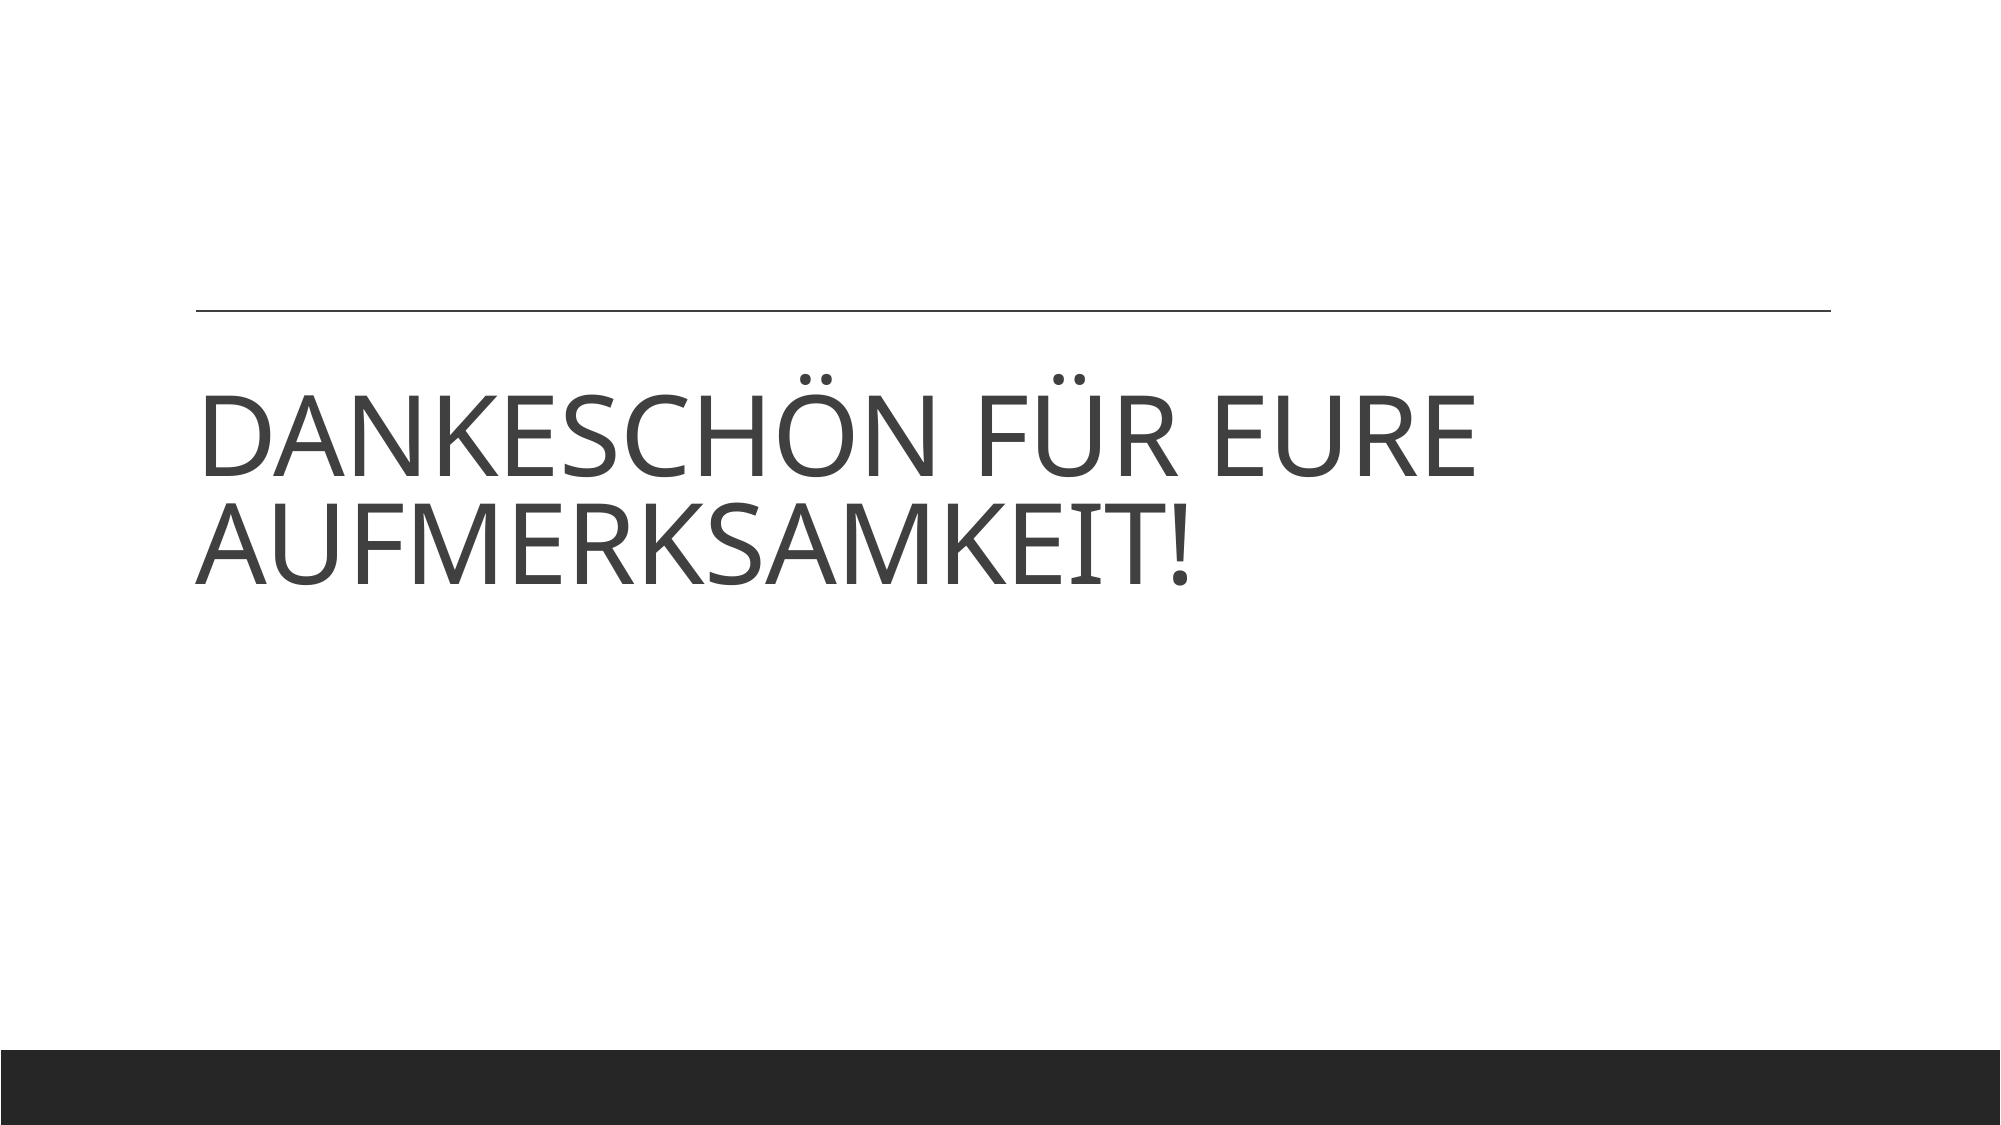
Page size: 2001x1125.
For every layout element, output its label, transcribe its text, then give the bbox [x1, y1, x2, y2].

title DANKESCHÖN FÜR EURE AUFMERKSAMKEIT! [180, 47, 1831, 614]
